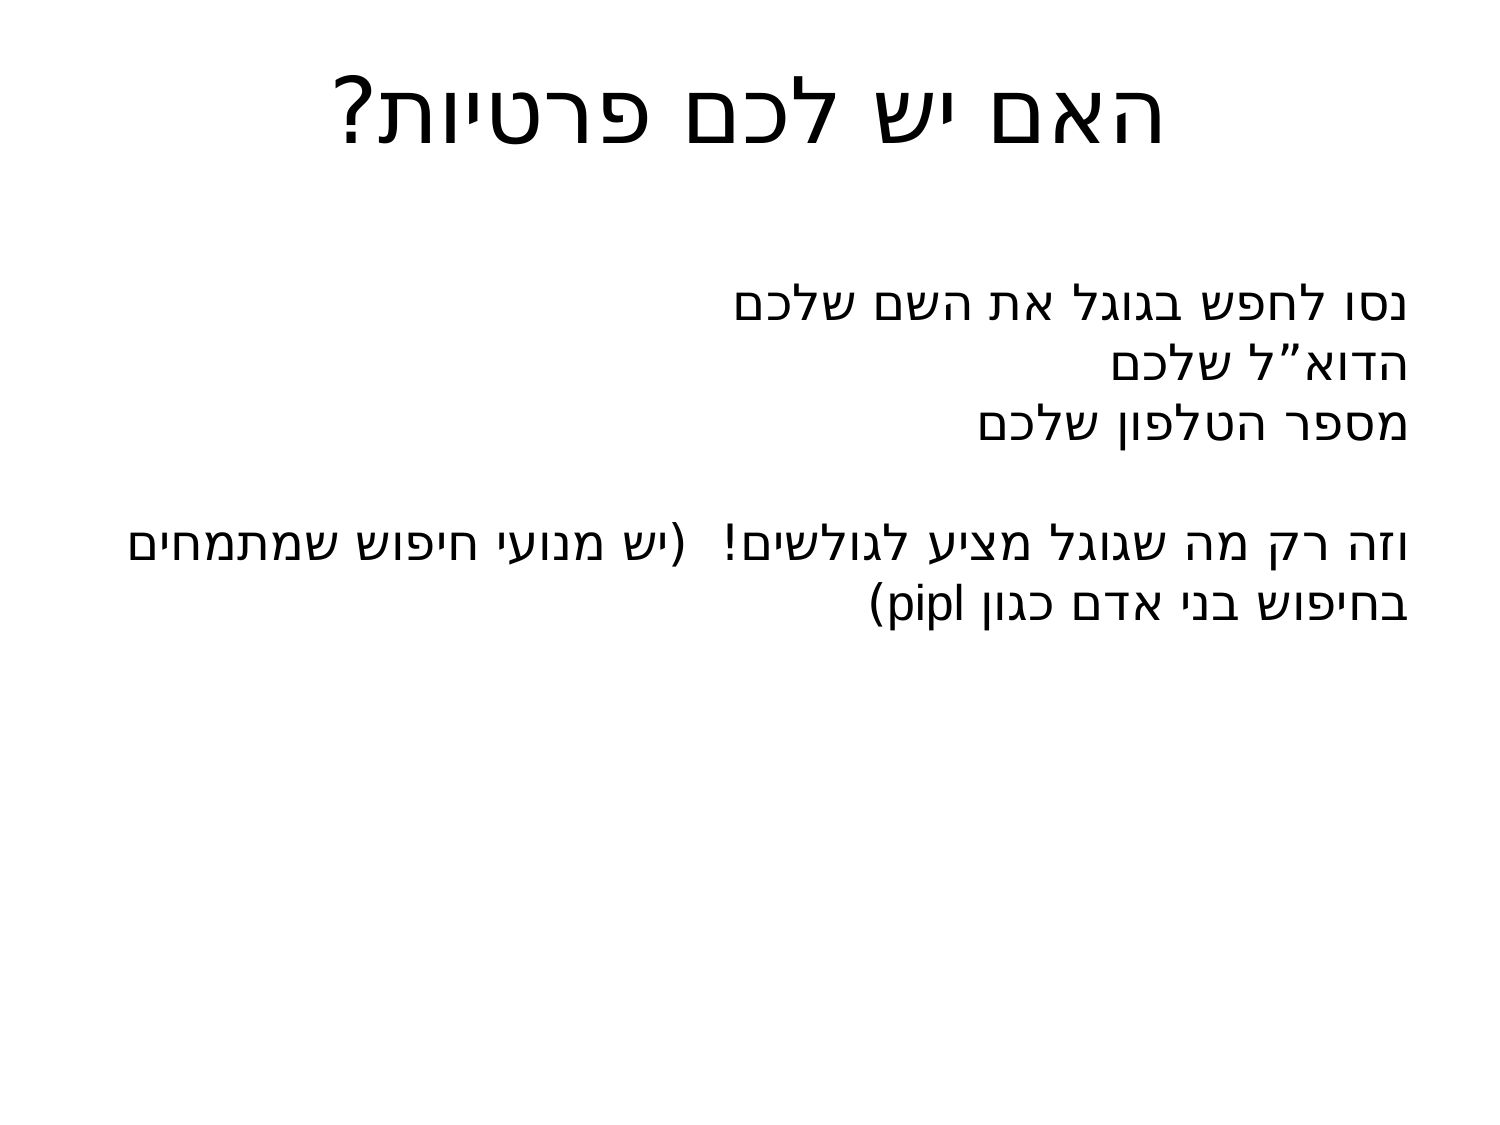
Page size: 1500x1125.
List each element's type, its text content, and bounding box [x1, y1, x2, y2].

text_box נסו לחפש בגוגל את השם שלכם הדוא”ל שלכם מספר הטלפון שלכם וזה רק מה שגוגל מציע לגולשים! (יש מנועי חיפוש שמתמחים בחיפוש בני אדם כגון pipl) [75, 262, 1425, 1005]
text_box האם יש לכם פרטיות? [75, 45, 1425, 233]
